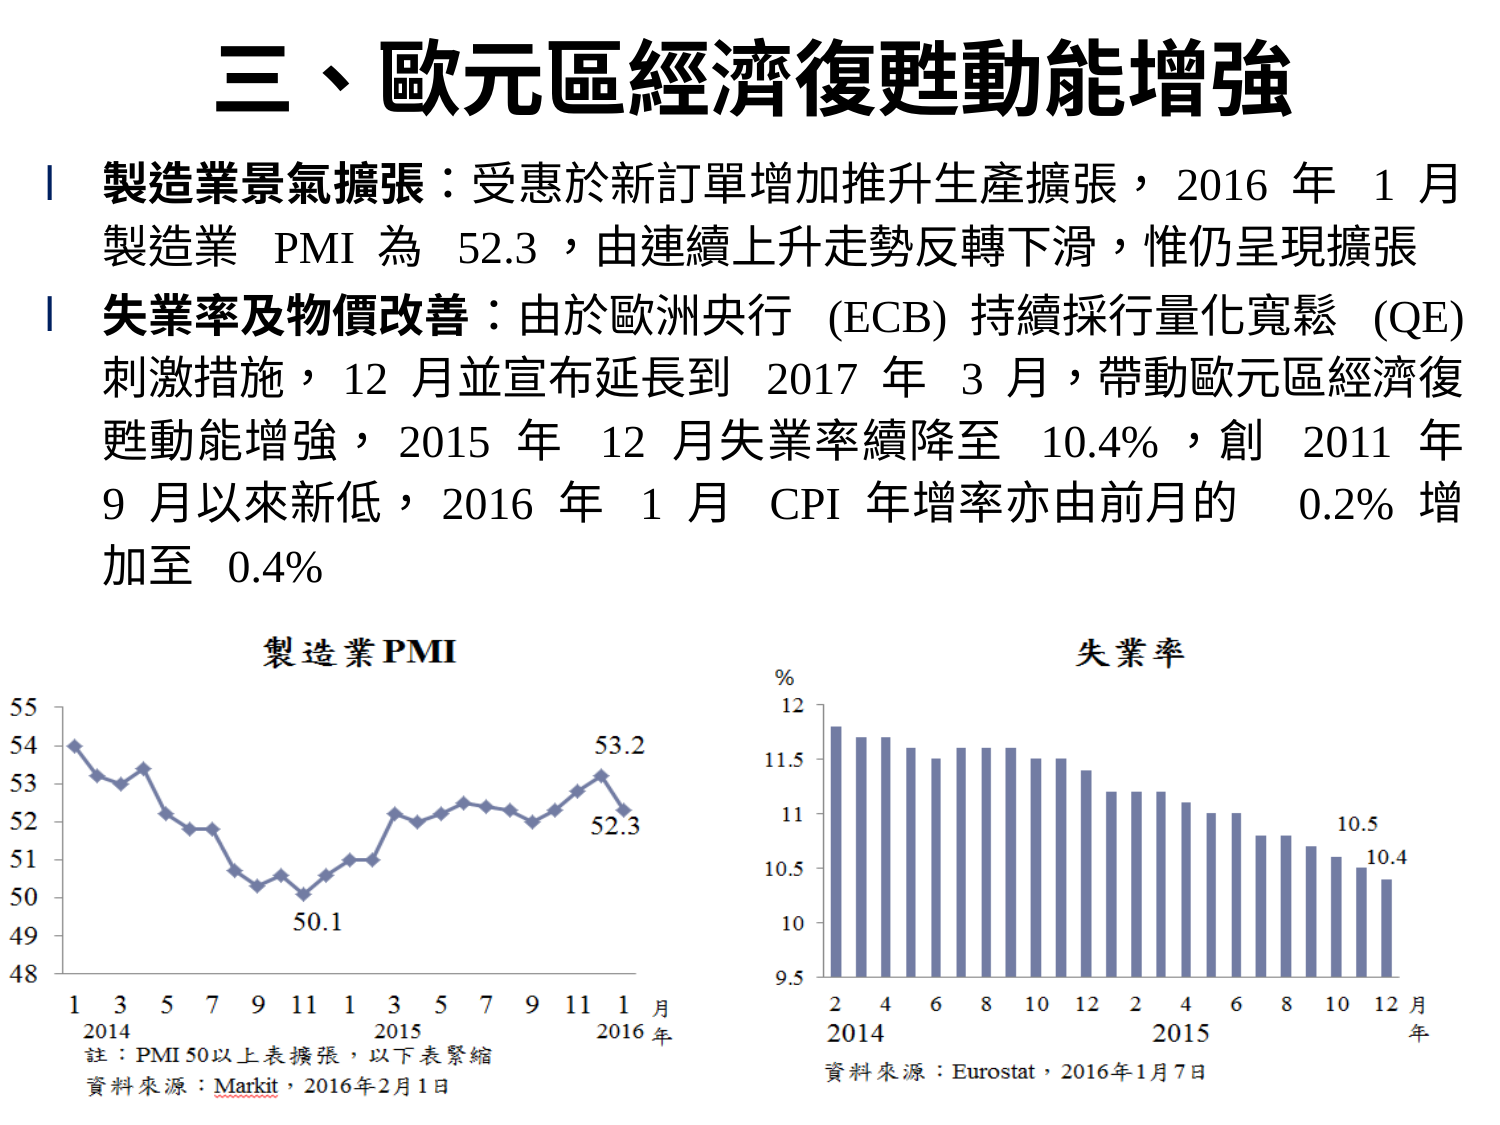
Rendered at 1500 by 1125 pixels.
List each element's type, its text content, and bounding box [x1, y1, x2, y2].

text_box 三、歐元區經濟復甦動能增強 [76, 19, 1429, 140]
text_box 製造業景氣擴張：受惠於新訂單增加推升生產擴張，2016 年 1 月製造業 PMI 為 52.3，由連續上升走勢反轉下滑，惟仍呈現擴張 失業率及物價改善：由於歐洲央行 (ECB) 持續採行量化寬鬆 (QE) 刺激措施，12 月並宣布延長到 2017 年 3 月，帶動歐元區經濟復甦動能增強，2015 年 12 月失業率續降至 10.4%，創 2011 年 9 月以來新低，2016 年 1 月 CPI 年增率亦由前月的 0.2% 增加至 0.4% [29, 140, 1480, 599]
picture [0, 614, 1441, 1100]
